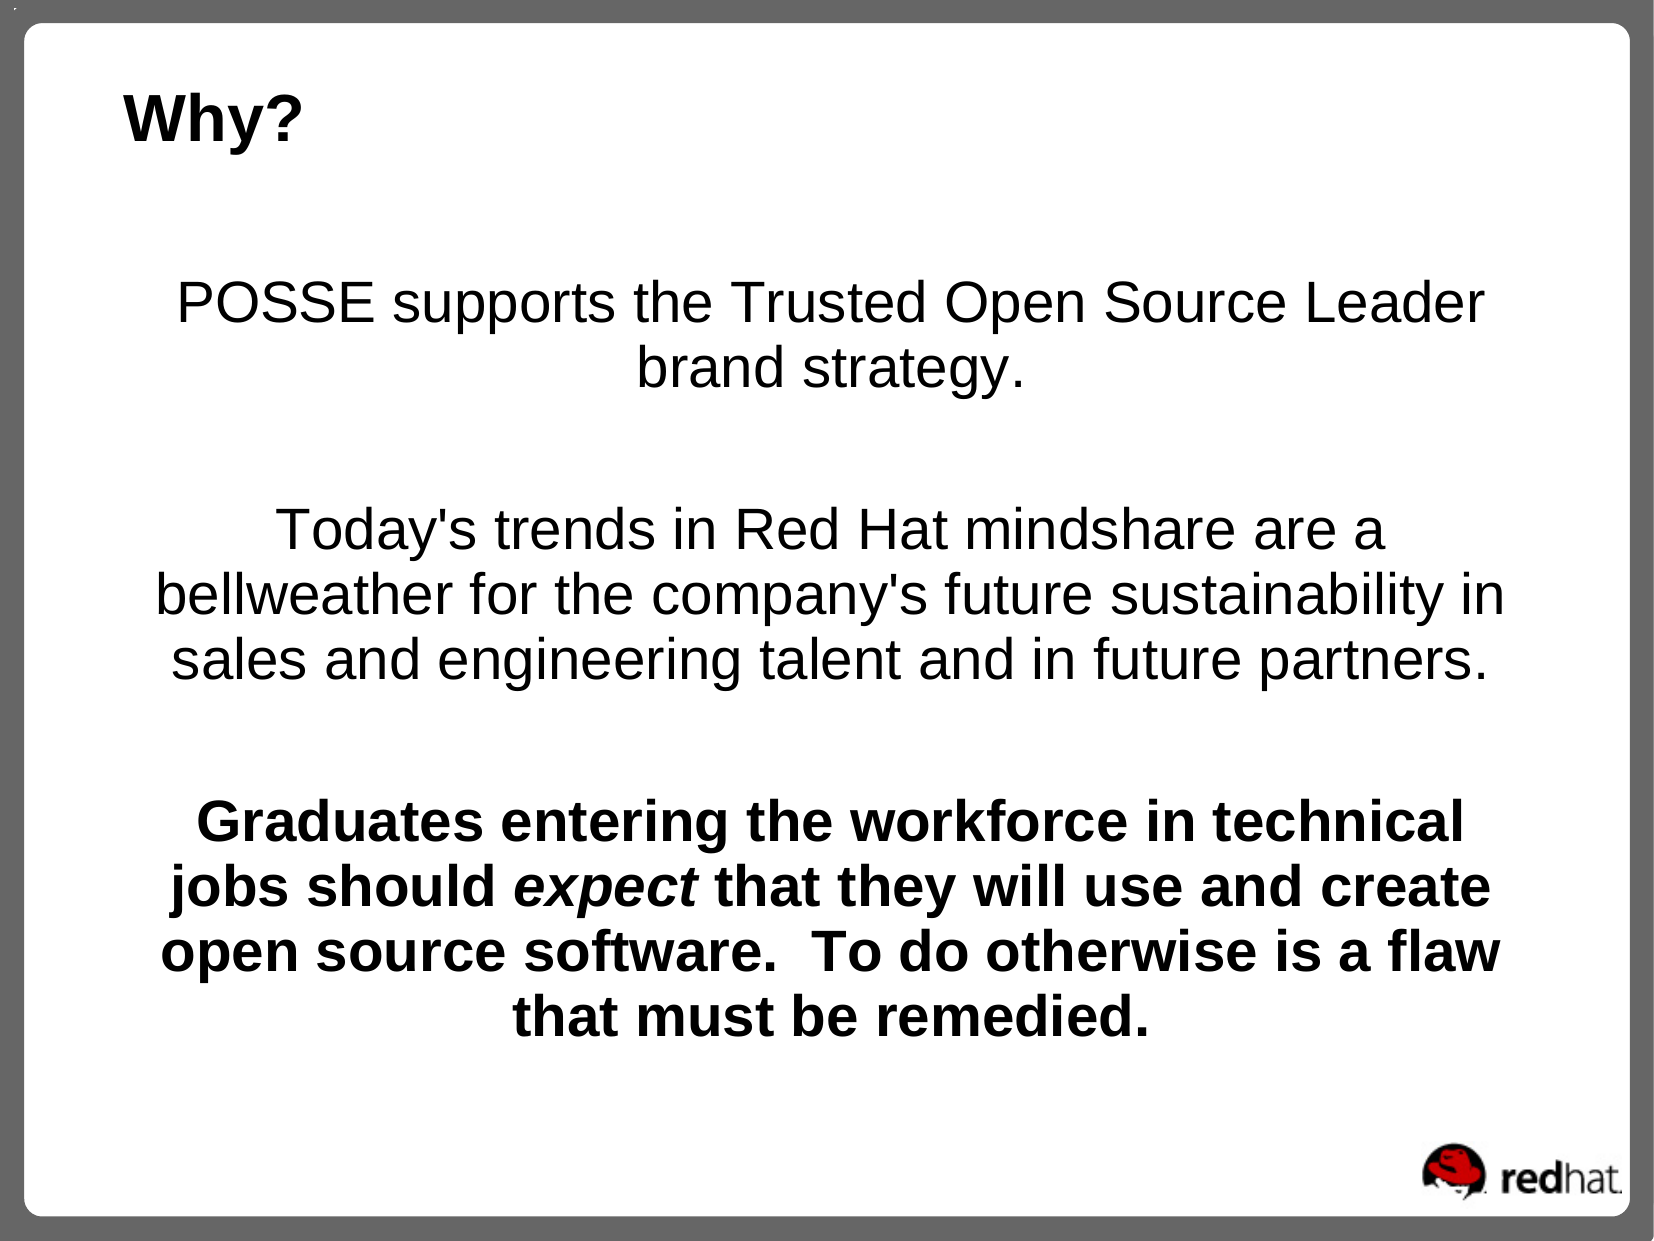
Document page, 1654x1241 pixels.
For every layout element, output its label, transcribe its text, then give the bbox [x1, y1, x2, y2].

subtitle POSSE supports the Trusted Open Source Leader brand strategy. Today's trends in Red Hat mindshare are a bellweather for the company's future sustainability in sales and engineering talent and in future partners. Graduates entering the workforce in technical jobs should expect that they will use and create open source software. To do otherwise is a flaw that must be remedied. [128, 193, 1535, 1126]
title Why? [123, 63, 1530, 175]
picture [1421, 1141, 1622, 1209]
